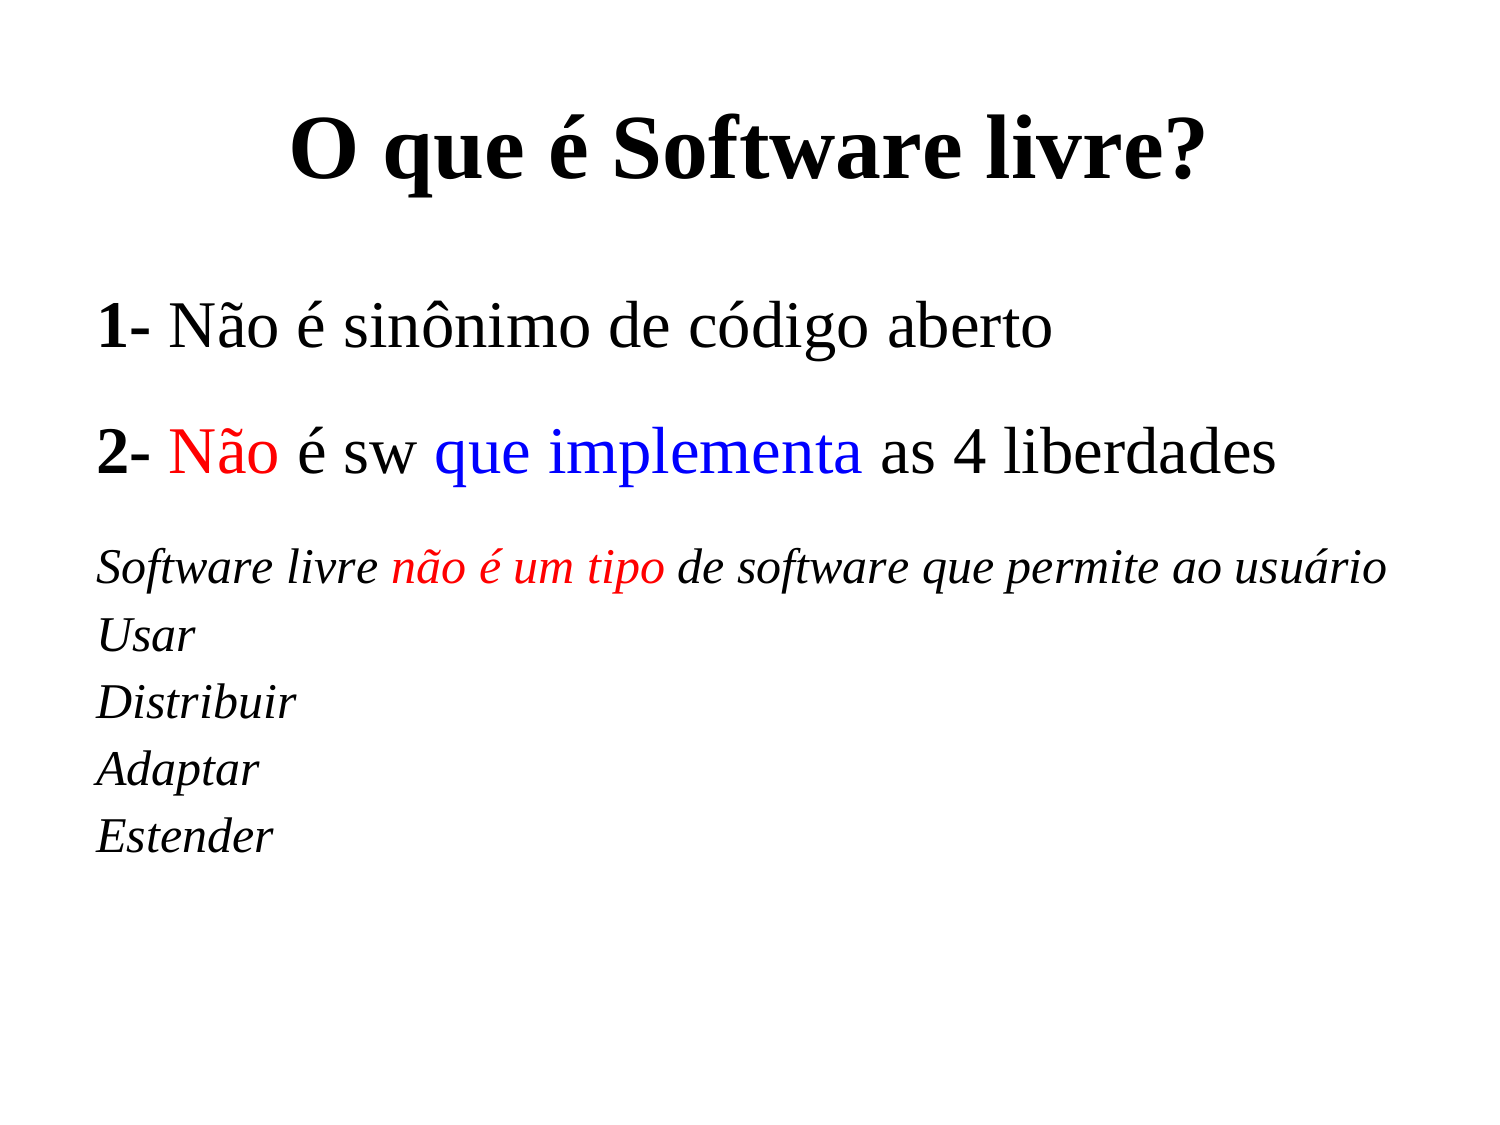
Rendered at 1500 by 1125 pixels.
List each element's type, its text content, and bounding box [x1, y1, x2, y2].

title O que é Software livre? [0, 78, 1500, 218]
text_box 1- Não é sinônimo de código aberto 2- Não é sw que implementa as 4 liberdades Software livre não é um tipo de software que permite ao usuário Usar Distribuir Adaptar Estender [96, 288, 1309, 973]
